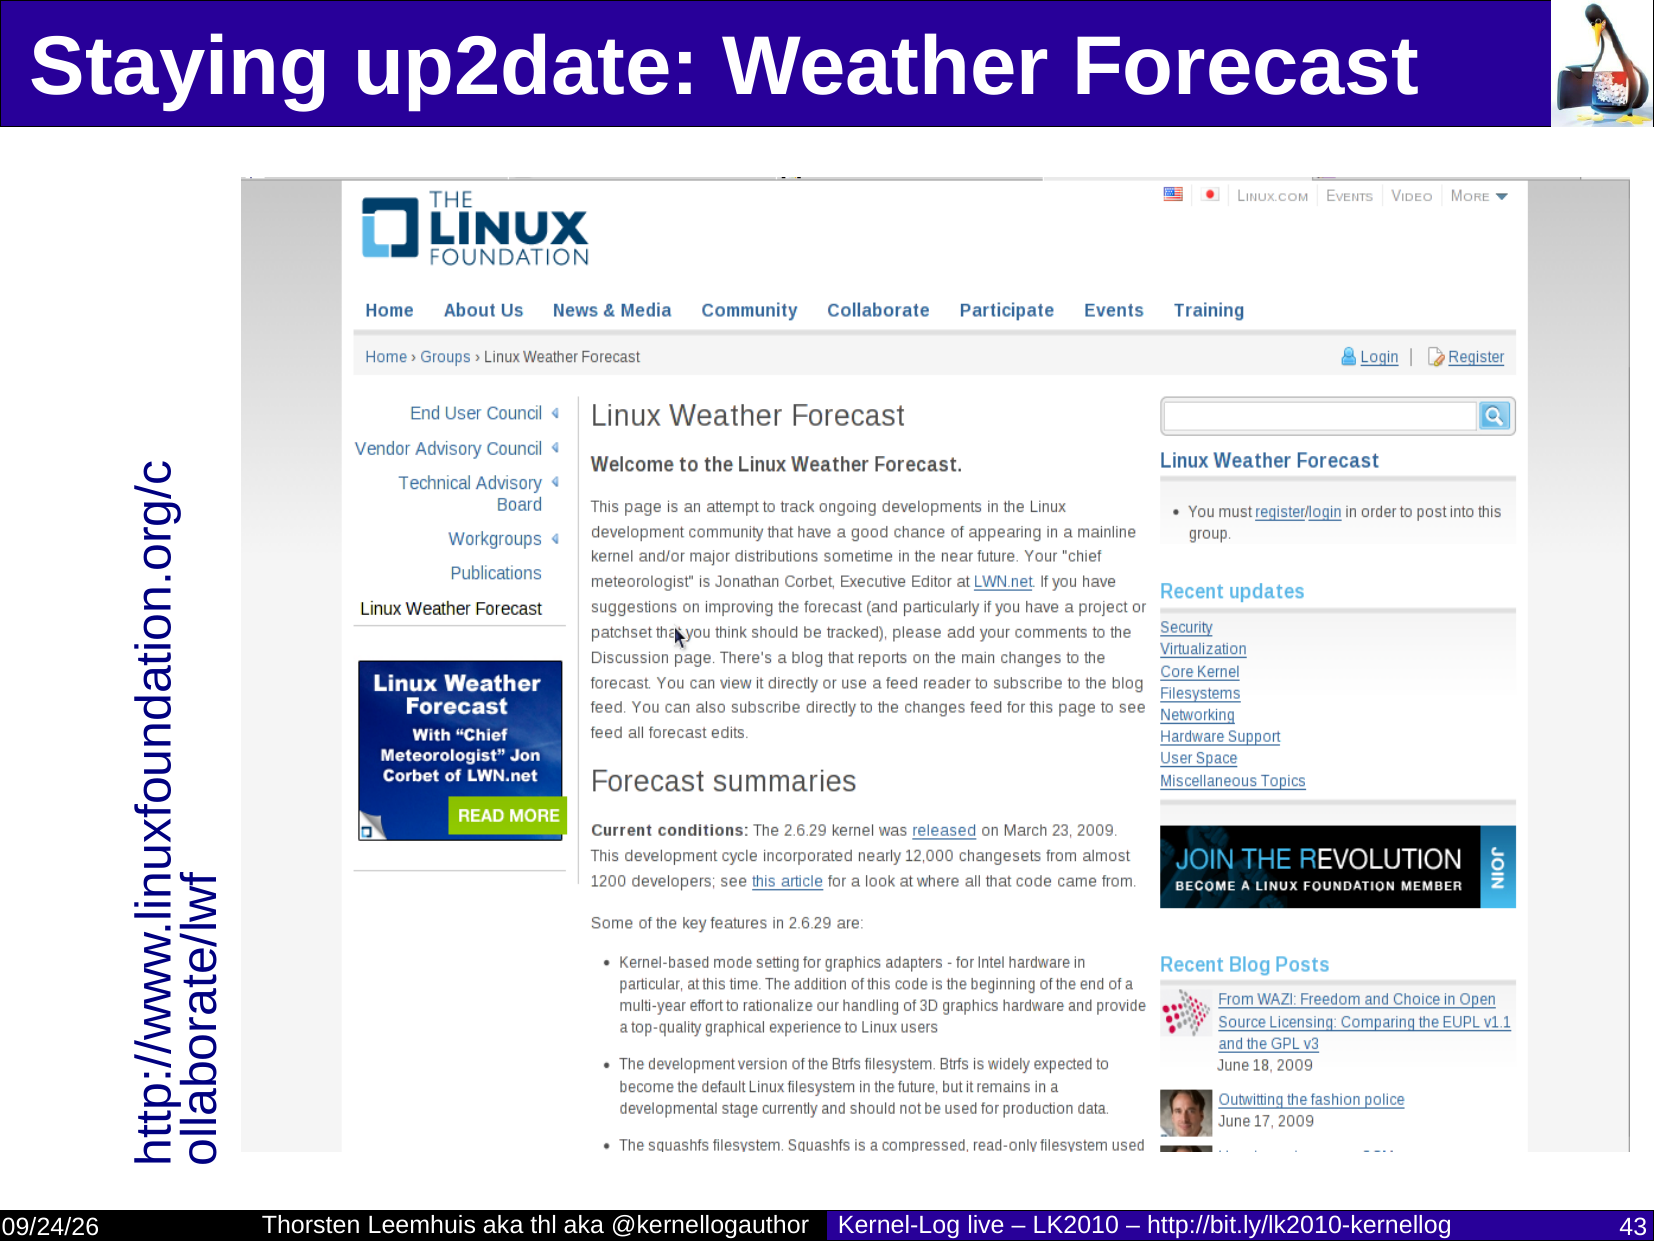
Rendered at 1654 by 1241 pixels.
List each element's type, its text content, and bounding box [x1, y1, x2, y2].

text_box http://www.linuxfoundation.org/collaborate/lwf [118, 442, 1654, 1182]
picture [241, 177, 1630, 442]
picture [1551, 0, 1653, 127]
title Staying up2date: Weather Forecast [29, 19, 1535, 113]
